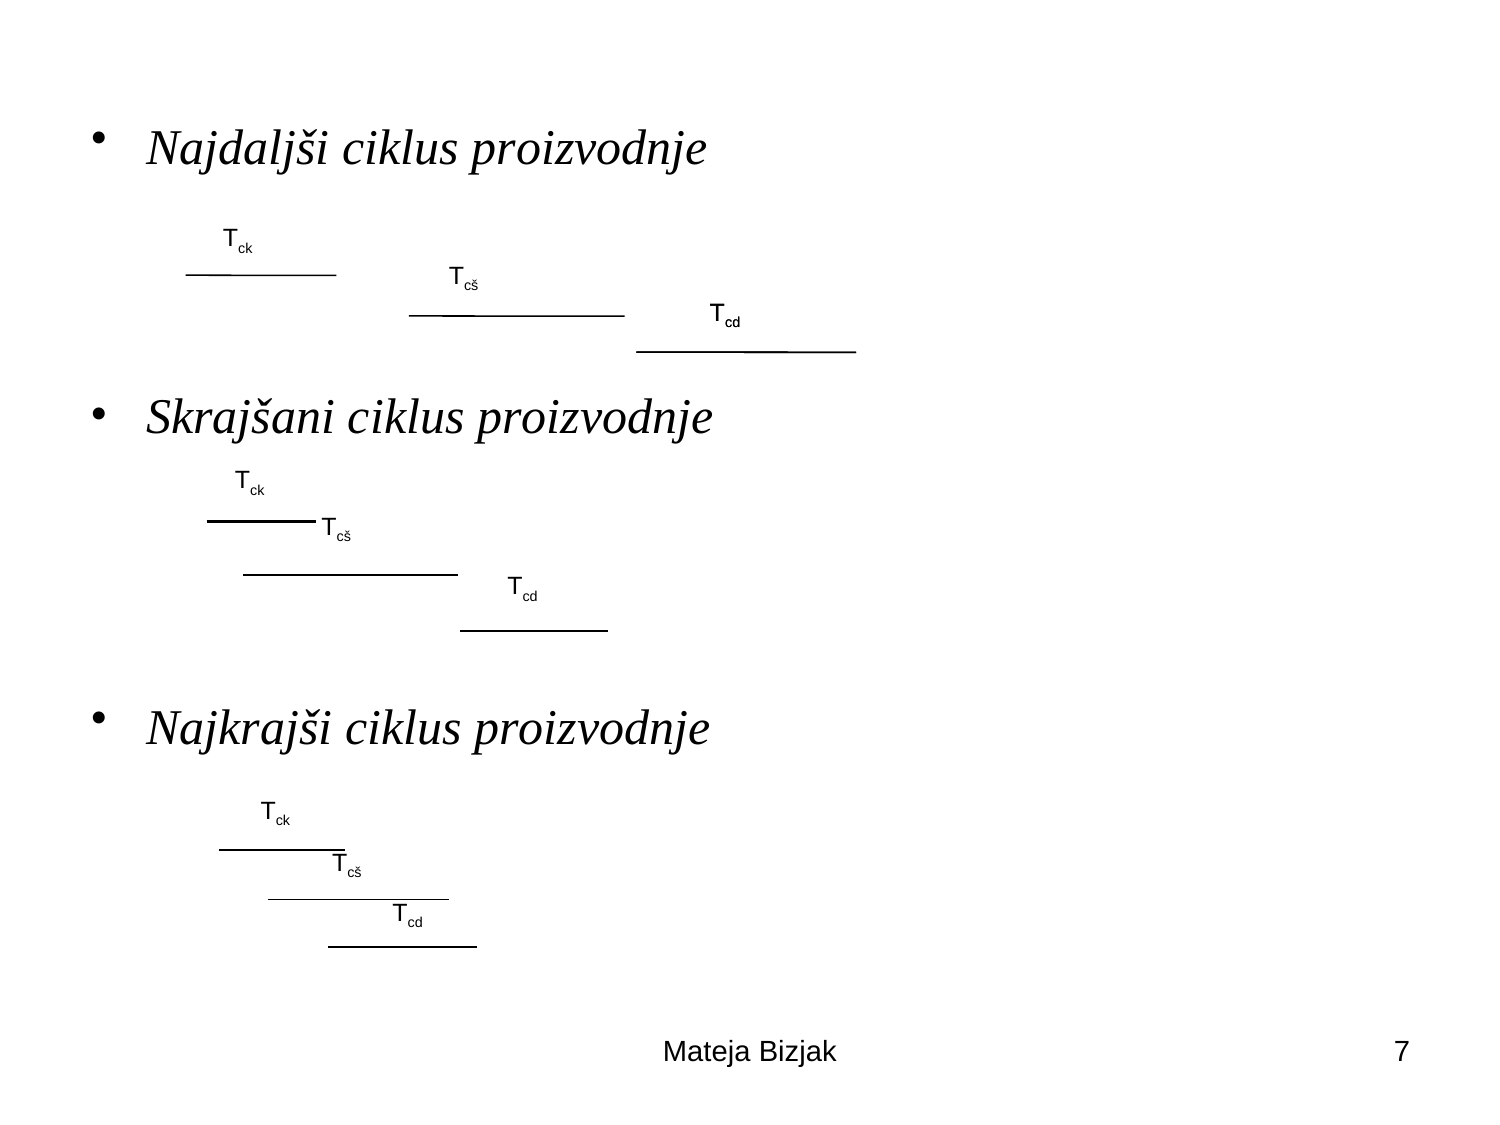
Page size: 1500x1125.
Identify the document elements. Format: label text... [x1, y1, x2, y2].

text_box Mateja Bizjak [512, 1035, 988, 1103]
text_box Tcd [492, 562, 578, 646]
text_box Tcš [434, 251, 539, 328]
list Najdaljši ciklus proizvodnje Skrajšani ciklus proizvodnje Najkrajši ciklus proizvodnje [75, 90, 1426, 1035]
text_box Tck [245, 786, 331, 865]
text_box Tcd [377, 888, 462, 967]
text_box Tcš [306, 502, 392, 586]
text_box Tck [208, 214, 313, 291]
text_box Tck [220, 456, 306, 540]
text_box <number> [1074, 1035, 1426, 1103]
text_box Tcd [694, 288, 800, 366]
text_box Tcš [317, 838, 402, 917]
